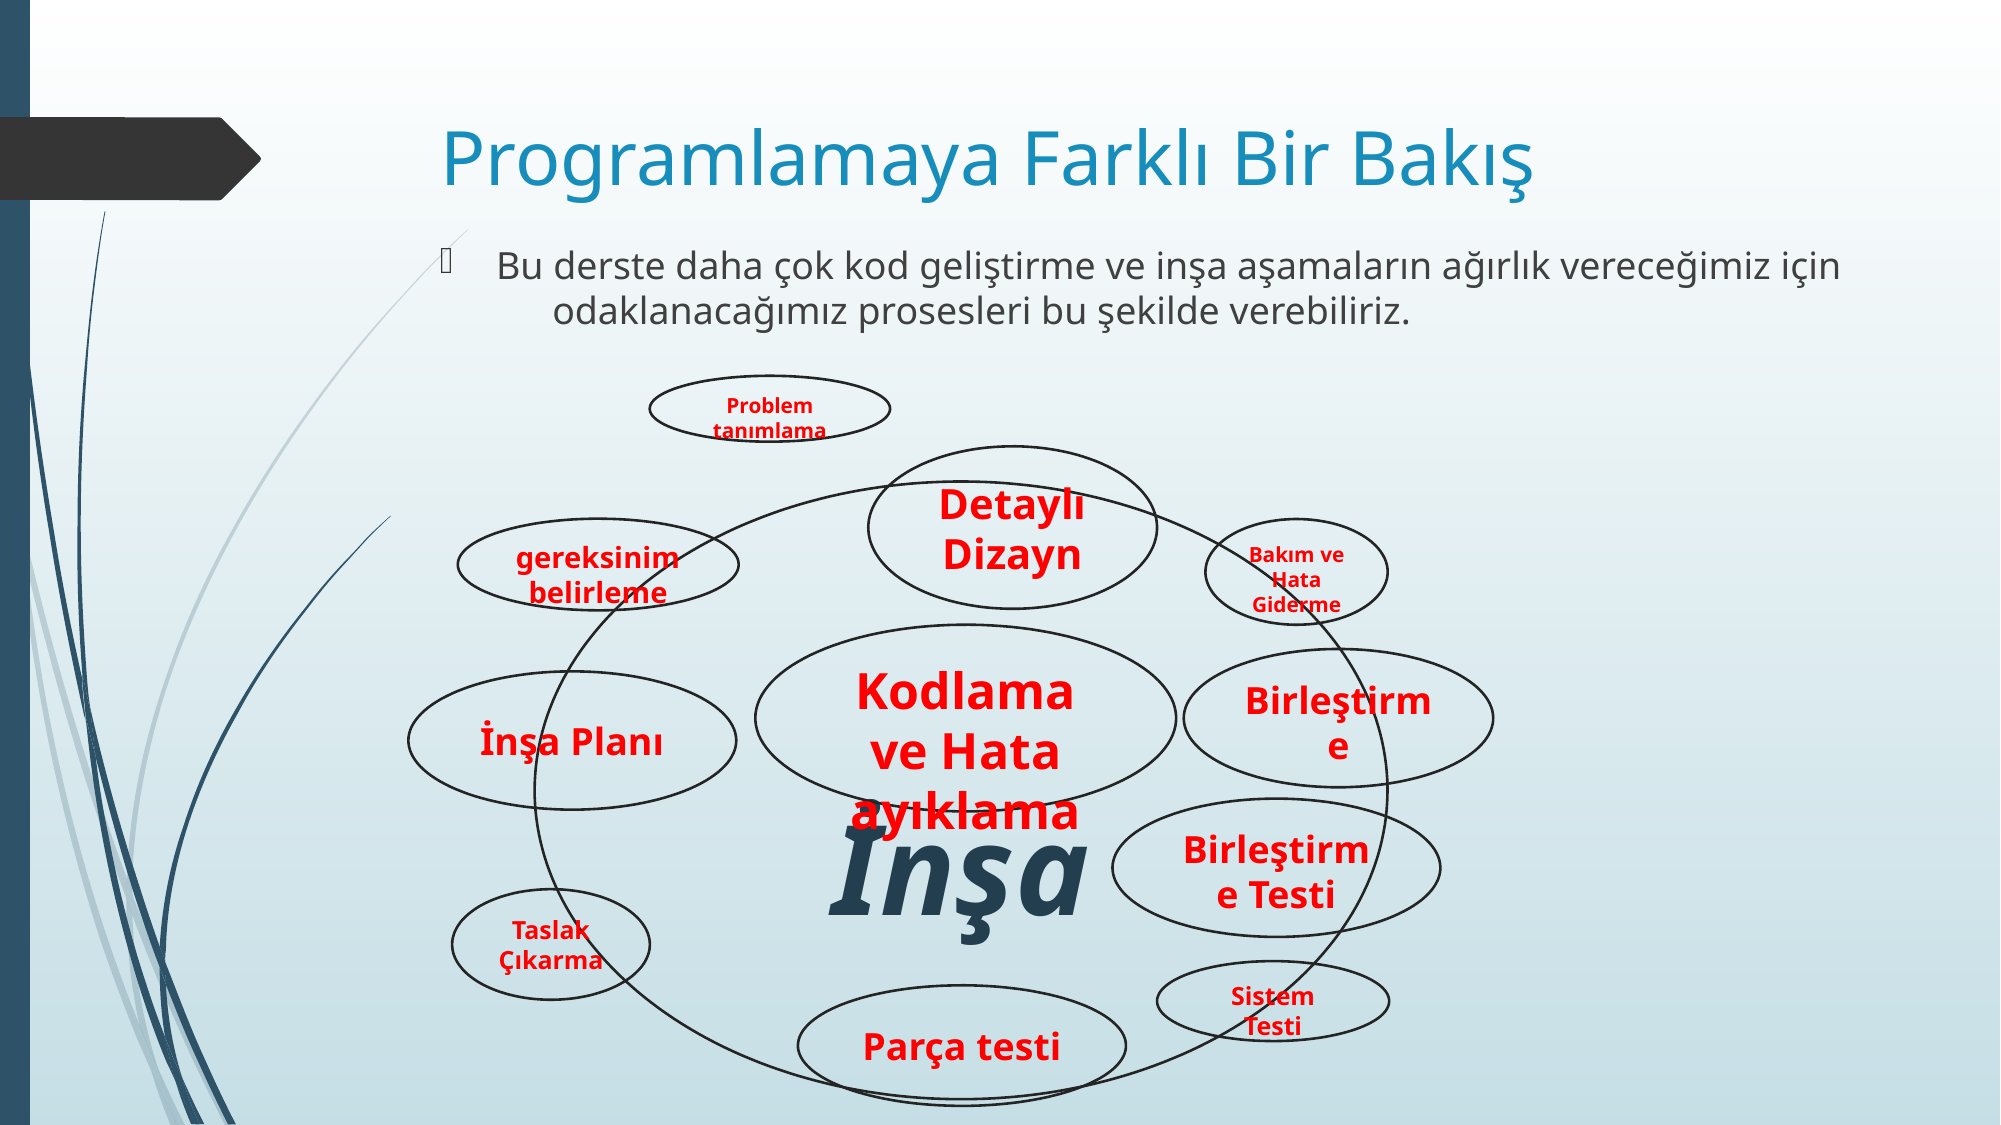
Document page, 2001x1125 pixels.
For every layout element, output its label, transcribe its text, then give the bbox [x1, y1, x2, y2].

title Programlamaya Farklı Bir Bakış [425, 102, 1888, 234]
text_box İnşa Planı [408, 671, 737, 810]
text_box Detaylı Dizayn [868, 446, 1158, 609]
list Bu derste daha çok kod geliştirme ve inşa aşamaların ağırlık vereceğimiz için odaklanacağımız prosesleri bu şekilde verebiliriz. [424, 234, 1888, 378]
text_box İnşa [535, 486, 1388, 1087]
text_box Birleştirme Testi [1112, 798, 1441, 937]
text_box Problem tanımlama [649, 375, 891, 442]
text_box Kodlama ve Hata ayıklama [755, 624, 1177, 812]
text_box Sistem Testi [1157, 961, 1390, 1042]
text_box gereksinim belirleme [457, 518, 739, 611]
text_box Parça testi [797, 985, 1126, 1106]
text_box Taslak Çıkarma [452, 889, 650, 1000]
text_box Birleştirme [1183, 648, 1494, 788]
text_box Bakım ve Hata Giderme [1205, 519, 1388, 625]
